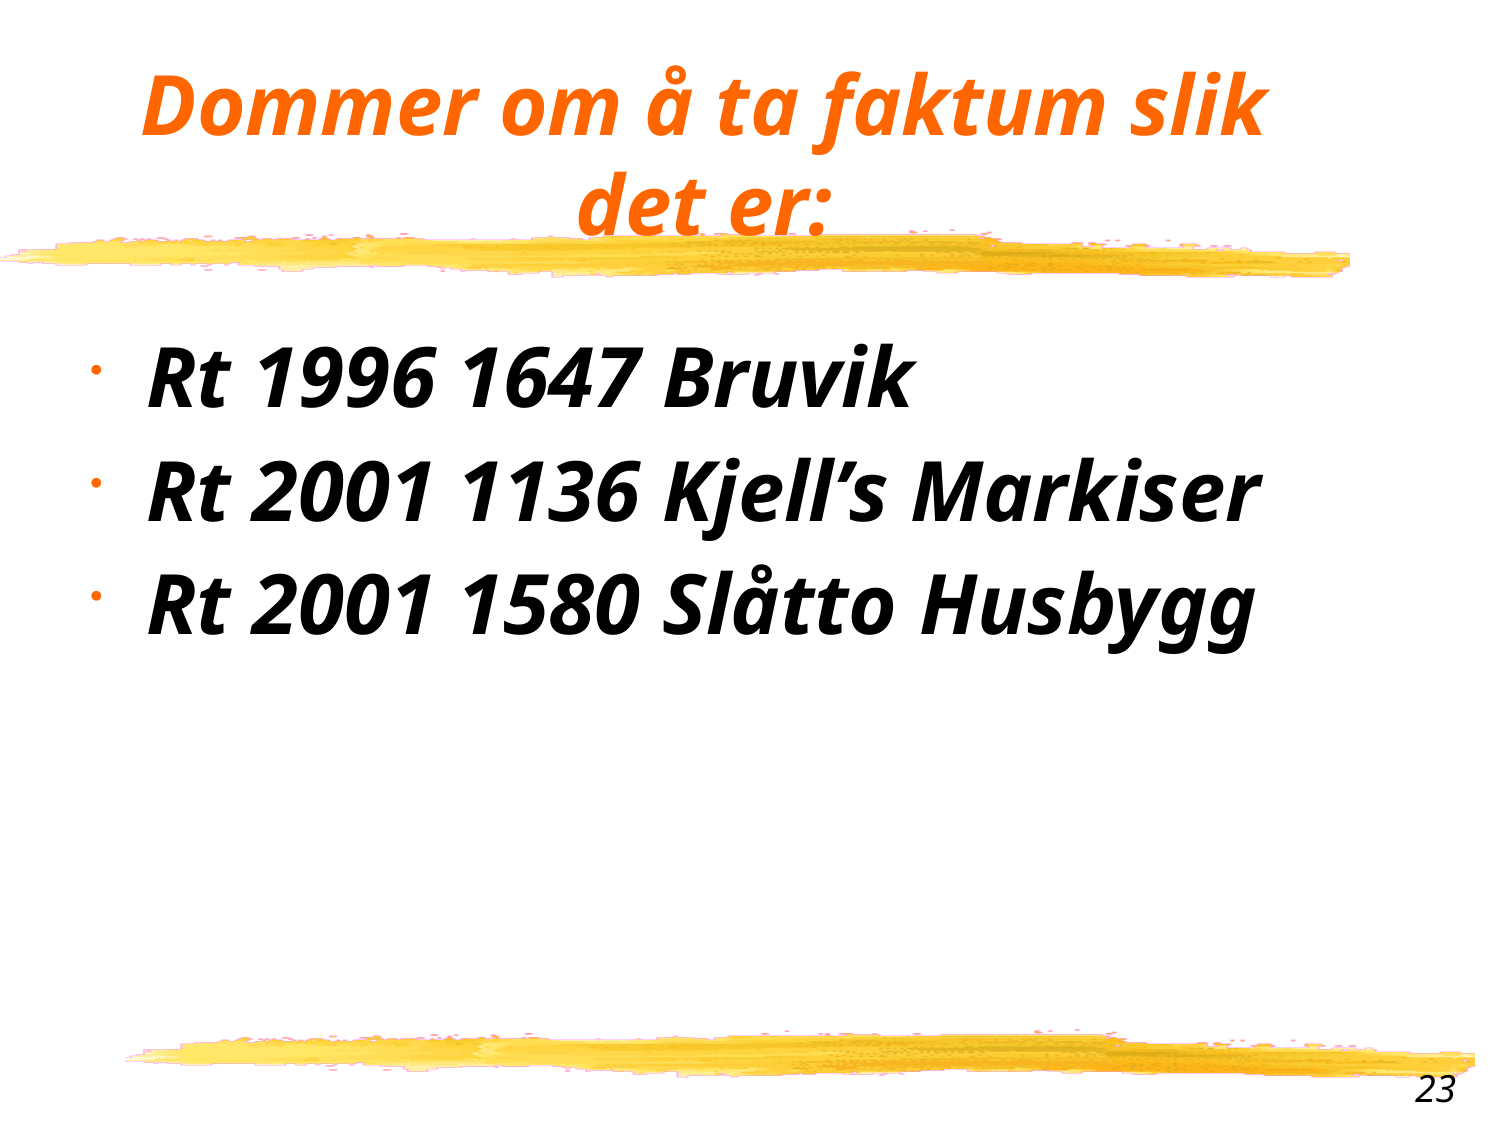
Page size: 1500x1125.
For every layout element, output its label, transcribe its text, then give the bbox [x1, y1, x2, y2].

slide_number <number> [1400, 1050, 1500, 1125]
picture [125, 1024, 1475, 1088]
picture [0, 224, 1350, 288]
title Dommer om å ta faktum slik det er: [66, 37, 1342, 225]
list Rt 1996 1647 Bruvik Rt 2001 1136 Kjell’s Markiser Rt 2001 1580 Slåtto Husbygg [75, 309, 1417, 1000]
